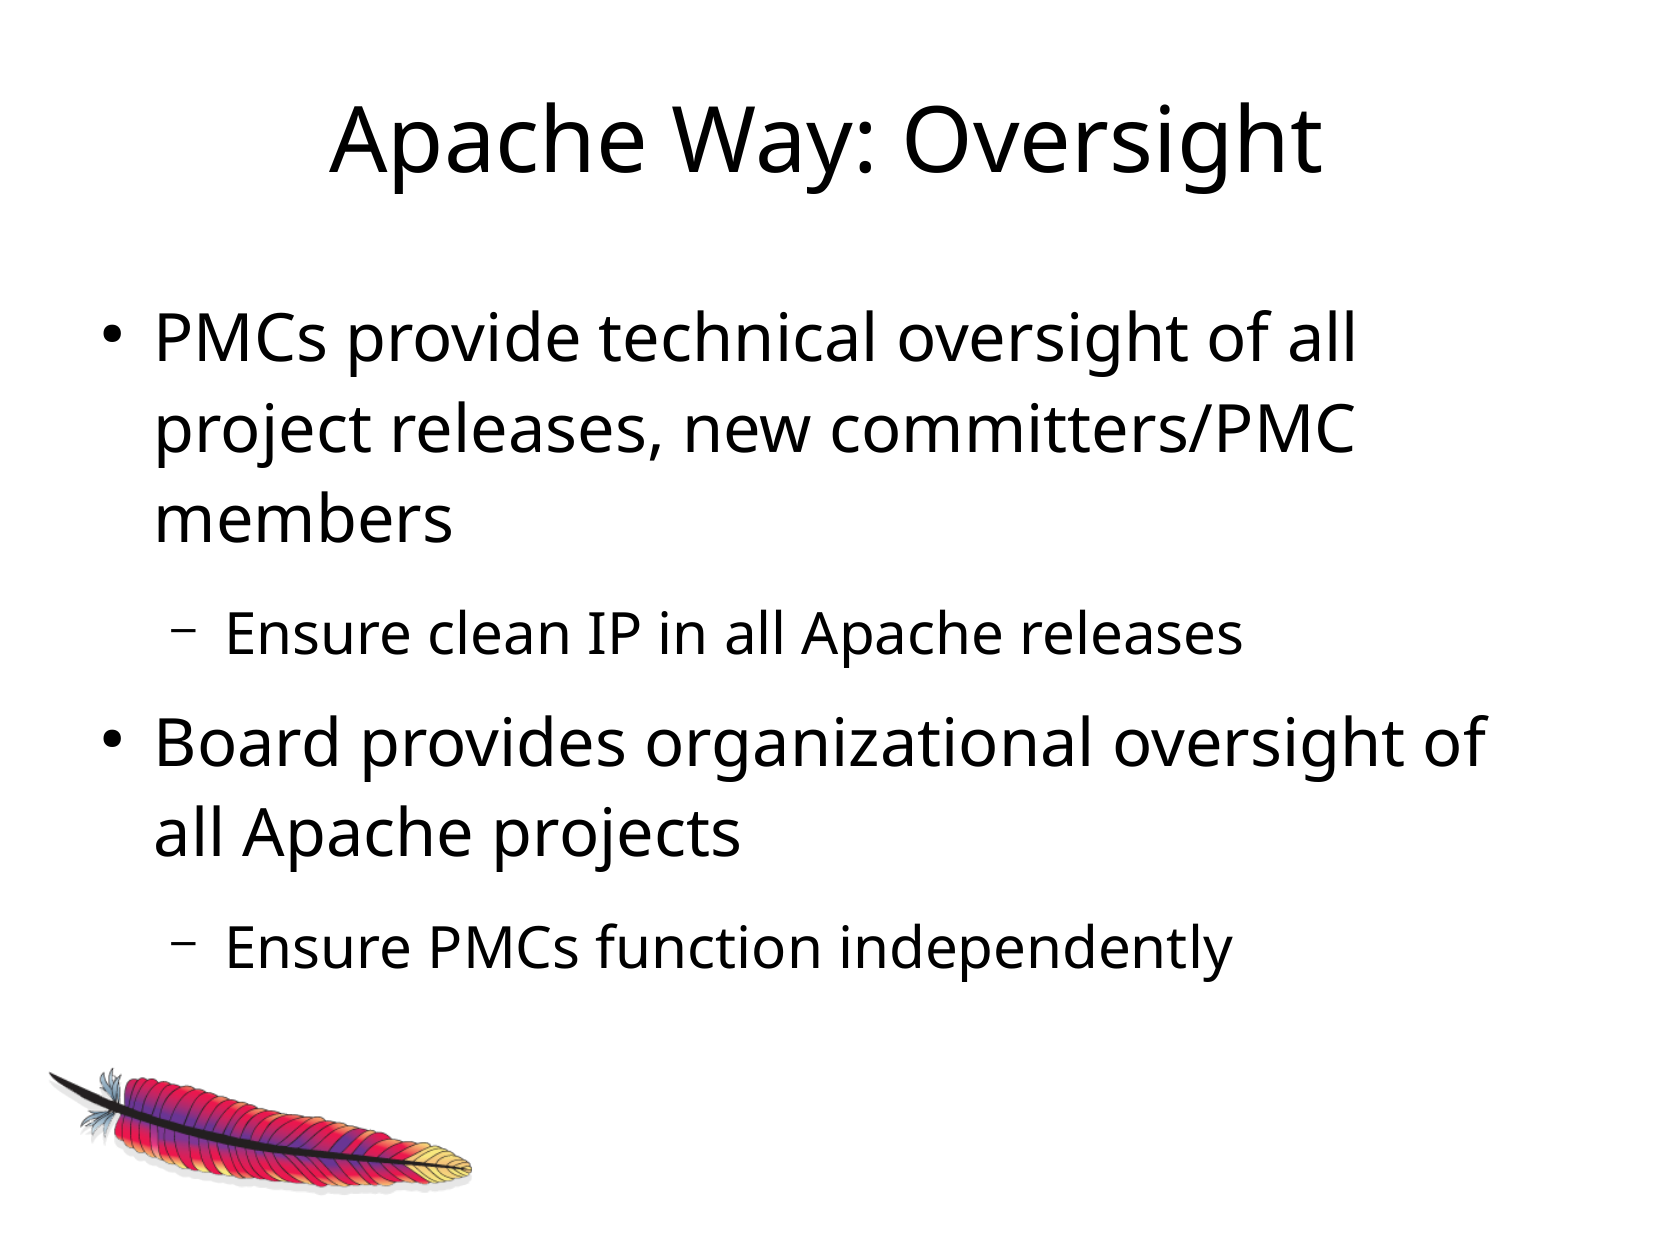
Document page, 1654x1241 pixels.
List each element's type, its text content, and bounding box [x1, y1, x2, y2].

picture [45, 1064, 477, 1200]
list PMCs provide technical oversight of all project releases, new committers/PMC members Ensure clean IP in all Apache releases Board provides organizational oversight of all Apache projects Ensure PMCs function independently [82, 290, 1571, 1109]
title Apache Way: Oversight [82, 49, 1571, 226]
